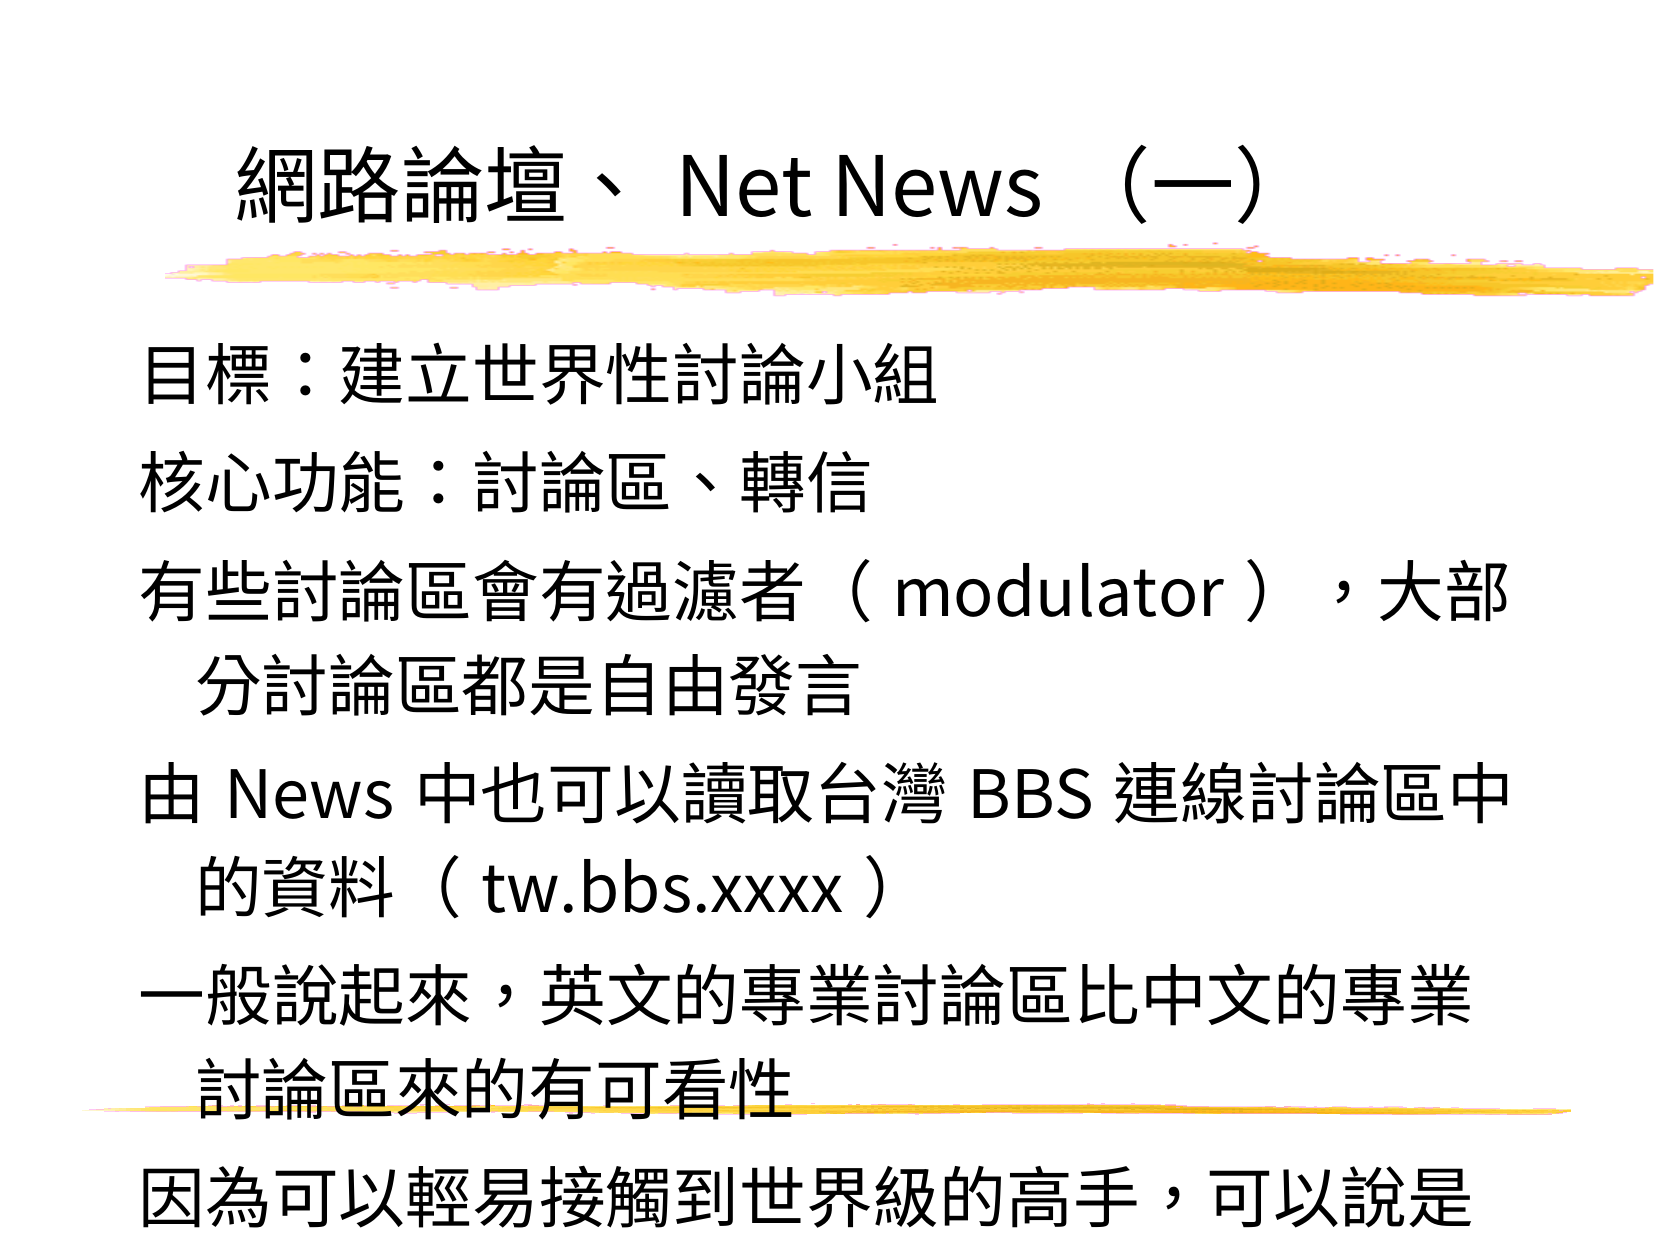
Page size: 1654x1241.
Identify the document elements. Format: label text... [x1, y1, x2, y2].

title 網路論壇、Net News（一） [73, 41, 1479, 249]
picture [1530, 1102, 1571, 1117]
picture [82, 1102, 124, 1117]
list 目標：建立世界性討論小組 核心功能：討論區、轉信 有些討論區會有過濾者（modulator），大部分討論區都是自由發言 由News中也可以讀取台灣BBS連線討論區中的資料（tw.bbs.xxxx） 一般說起來，英文的專業討論區比中文的專業討論區來的有可看性 因為可以輕易接觸到世界級的高手，可以說是南台灣的資訊解藥。 [124, 316, 1530, 1206]
picture [165, 237, 1654, 308]
